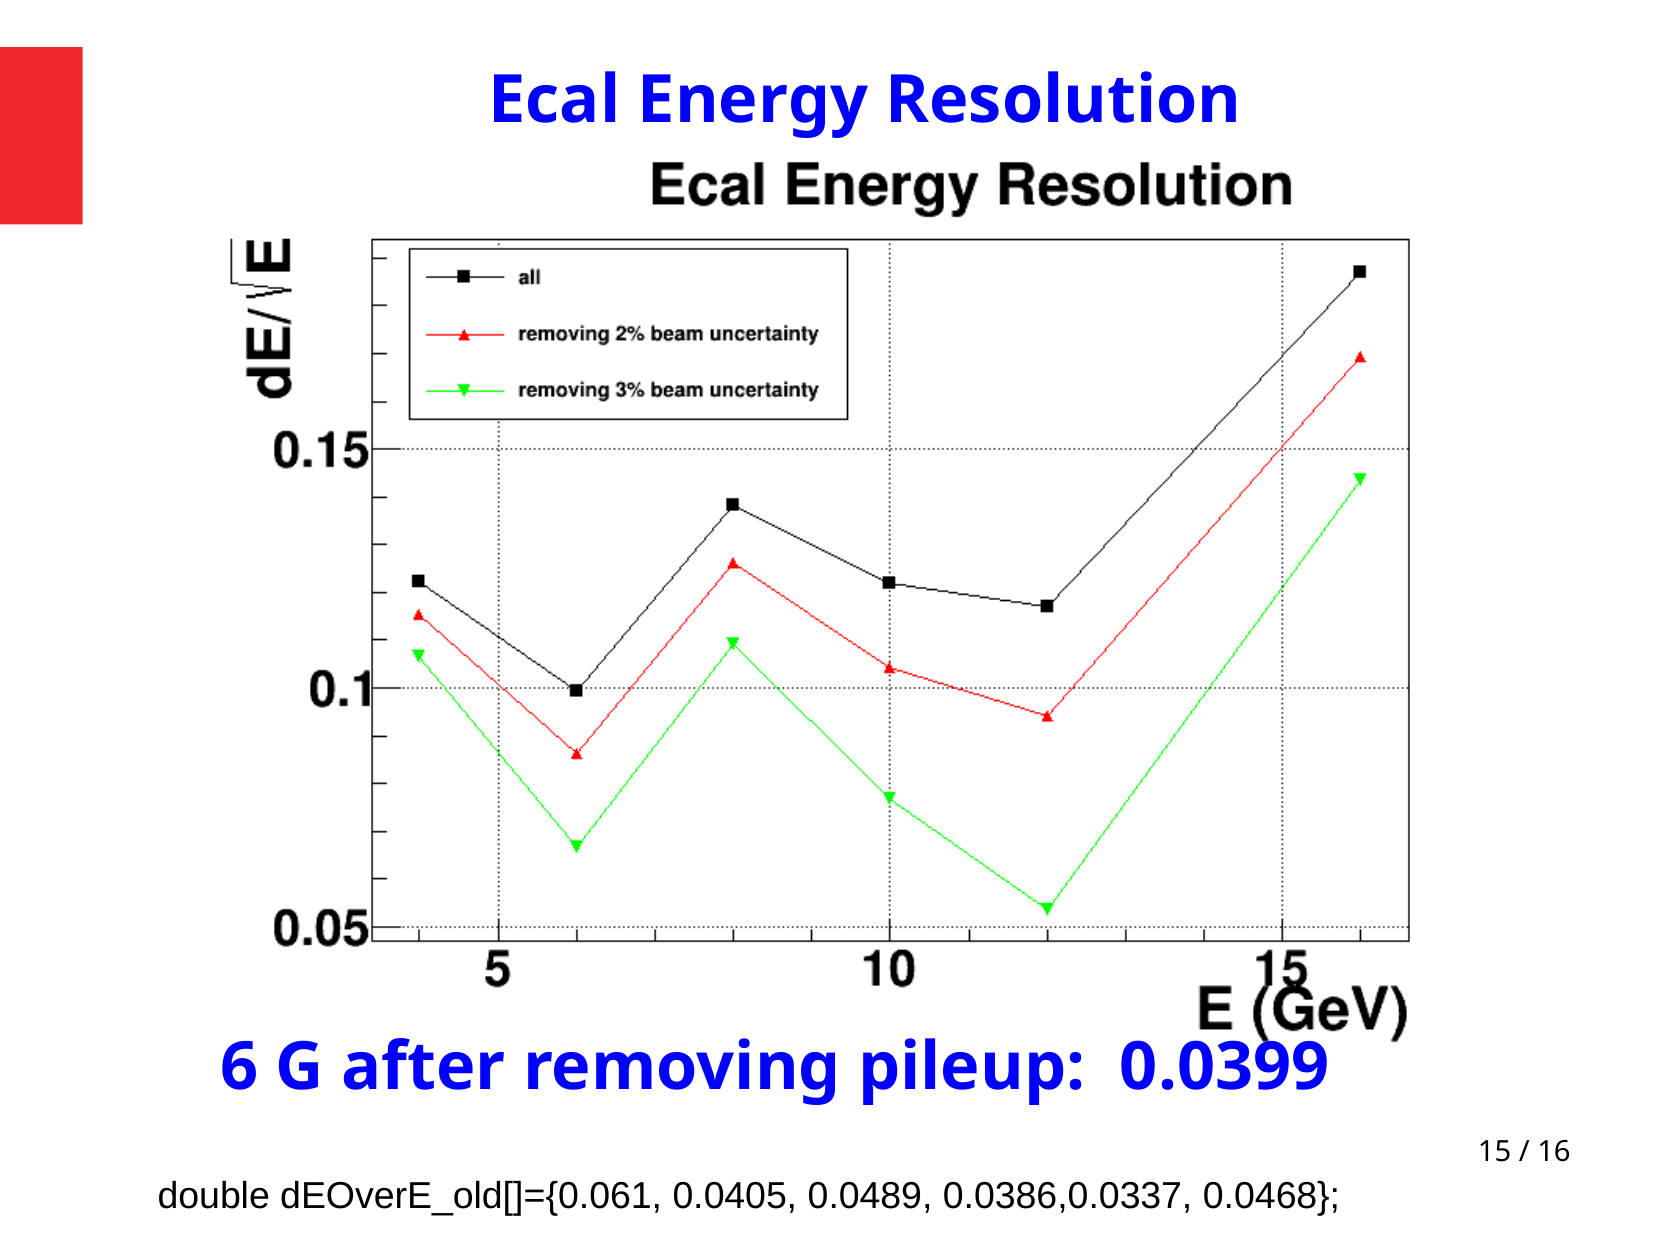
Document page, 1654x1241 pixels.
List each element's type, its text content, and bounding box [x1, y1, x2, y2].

text_box 6 G after removing pileup: 0.0399 [111, 973, 1441, 1156]
text_box double dEOverE_old[]={0.061, 0.0405, 0.0489, 0.0386,0.0337, 0.0468}; [121, 1125, 1561, 1231]
title Ecal Energy Resolution [82, 45, 1648, 148]
picture [223, 150, 1471, 1051]
